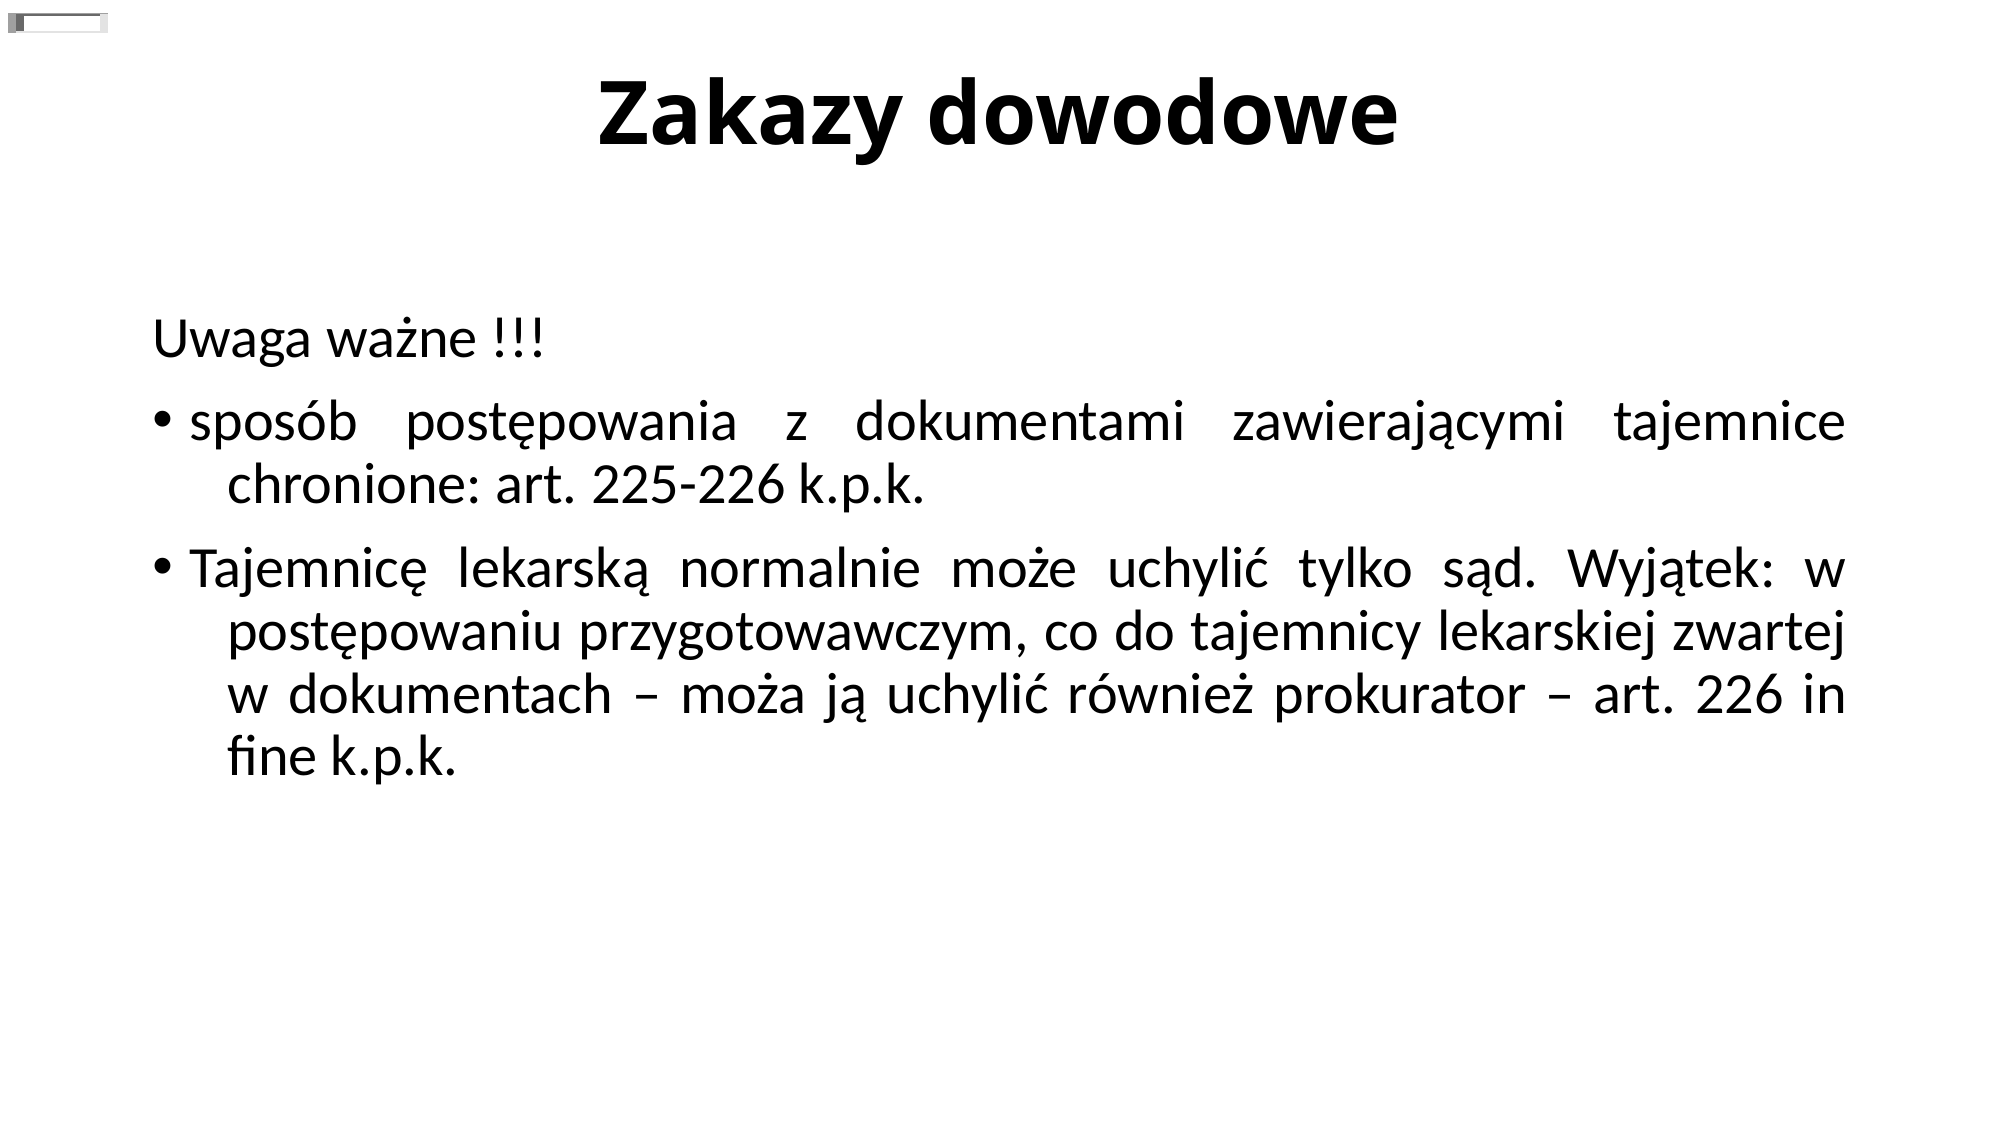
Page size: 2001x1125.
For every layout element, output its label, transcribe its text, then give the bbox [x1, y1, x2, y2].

title Zakazy dowodowe [137, 59, 1863, 278]
list Uwaga ważne !!! sposób postępowania z dokumentami zawierającymi tajemnice chronione: art. 225-226 k.p.k. Tajemnicę lekarską normalnie może uchylić tylko sąd. Wyjątek: w postępowaniu przygotowawczym, co do tajemnicy lekarskiej zwartej w dokumentach – moża ją uchylić również prokurator – art. 226 in fine k.p.k. [137, 299, 1863, 1014]
picture [0, 0, 226, 51]
